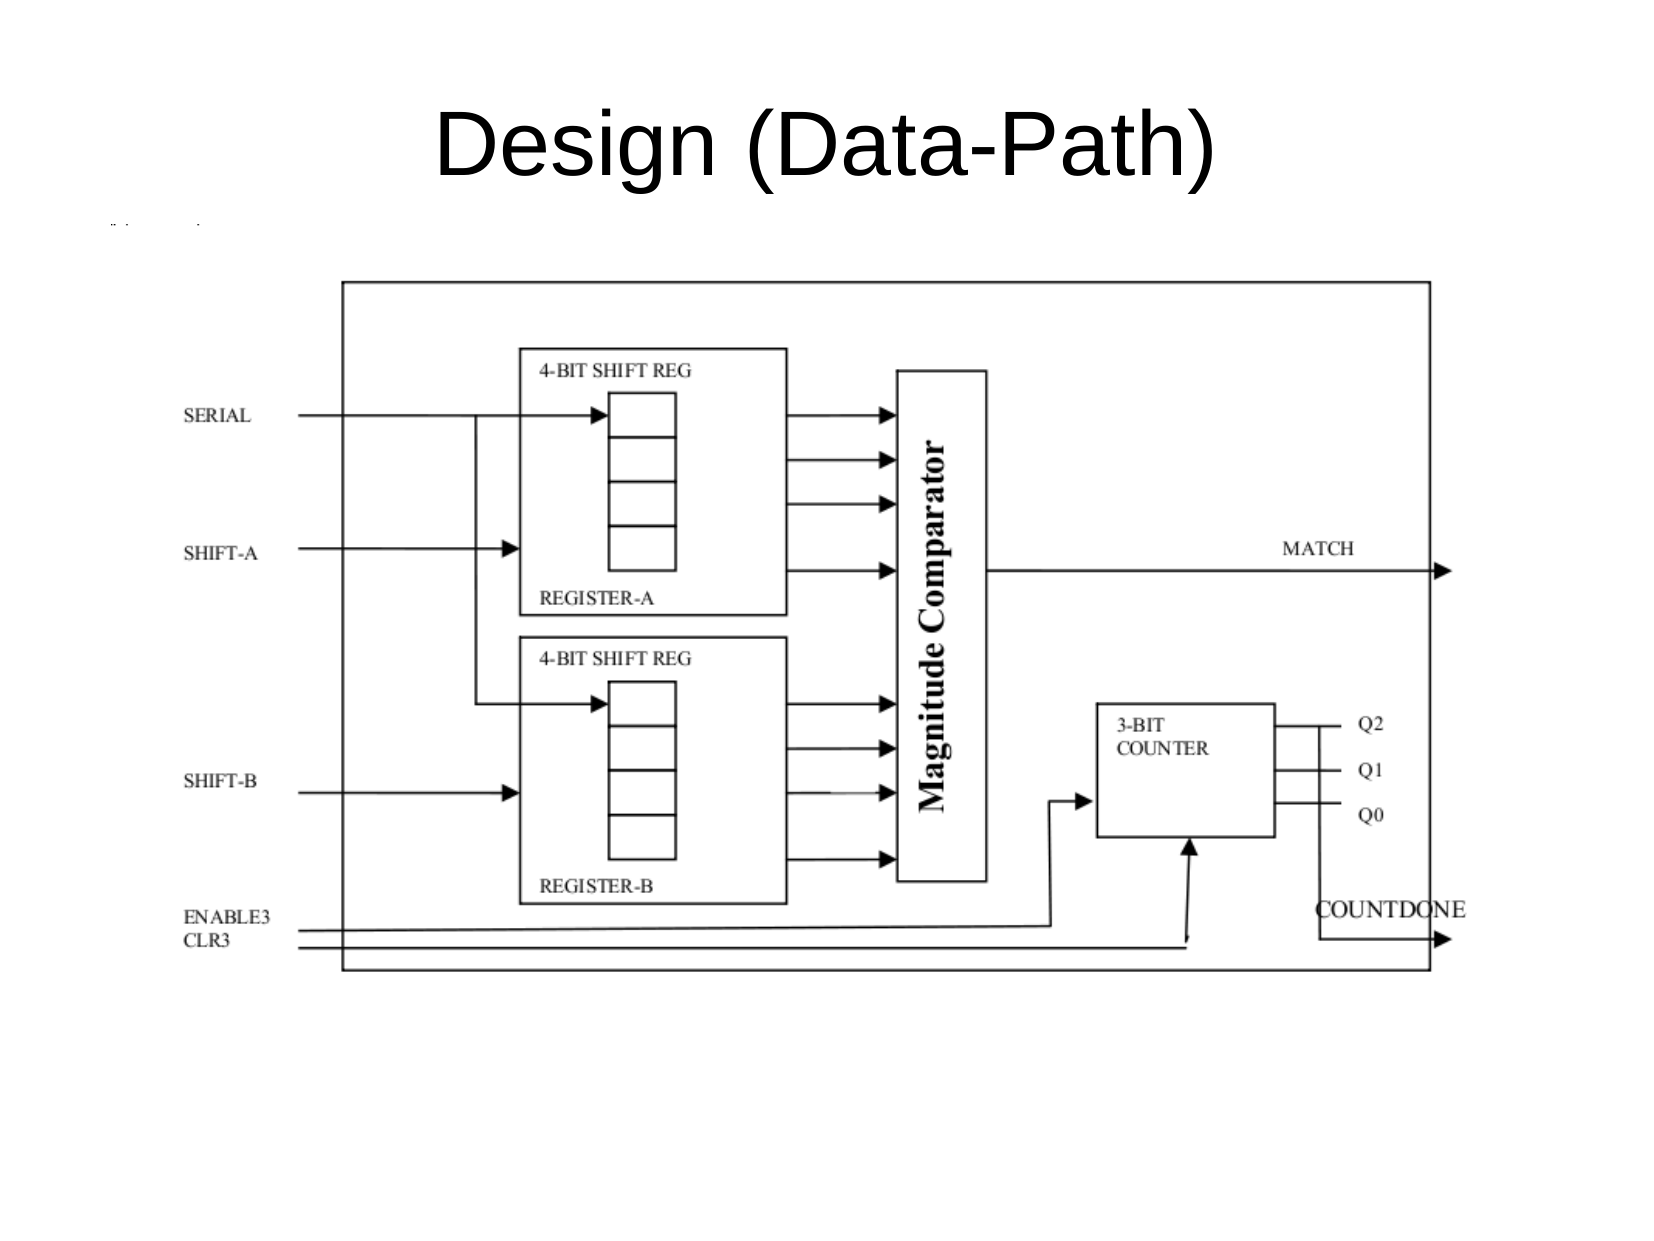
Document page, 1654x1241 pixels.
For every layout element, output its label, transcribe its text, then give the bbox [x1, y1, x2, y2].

title Design (Data-Path) [82, 49, 1570, 256]
picture [111, 224, 1501, 1006]
